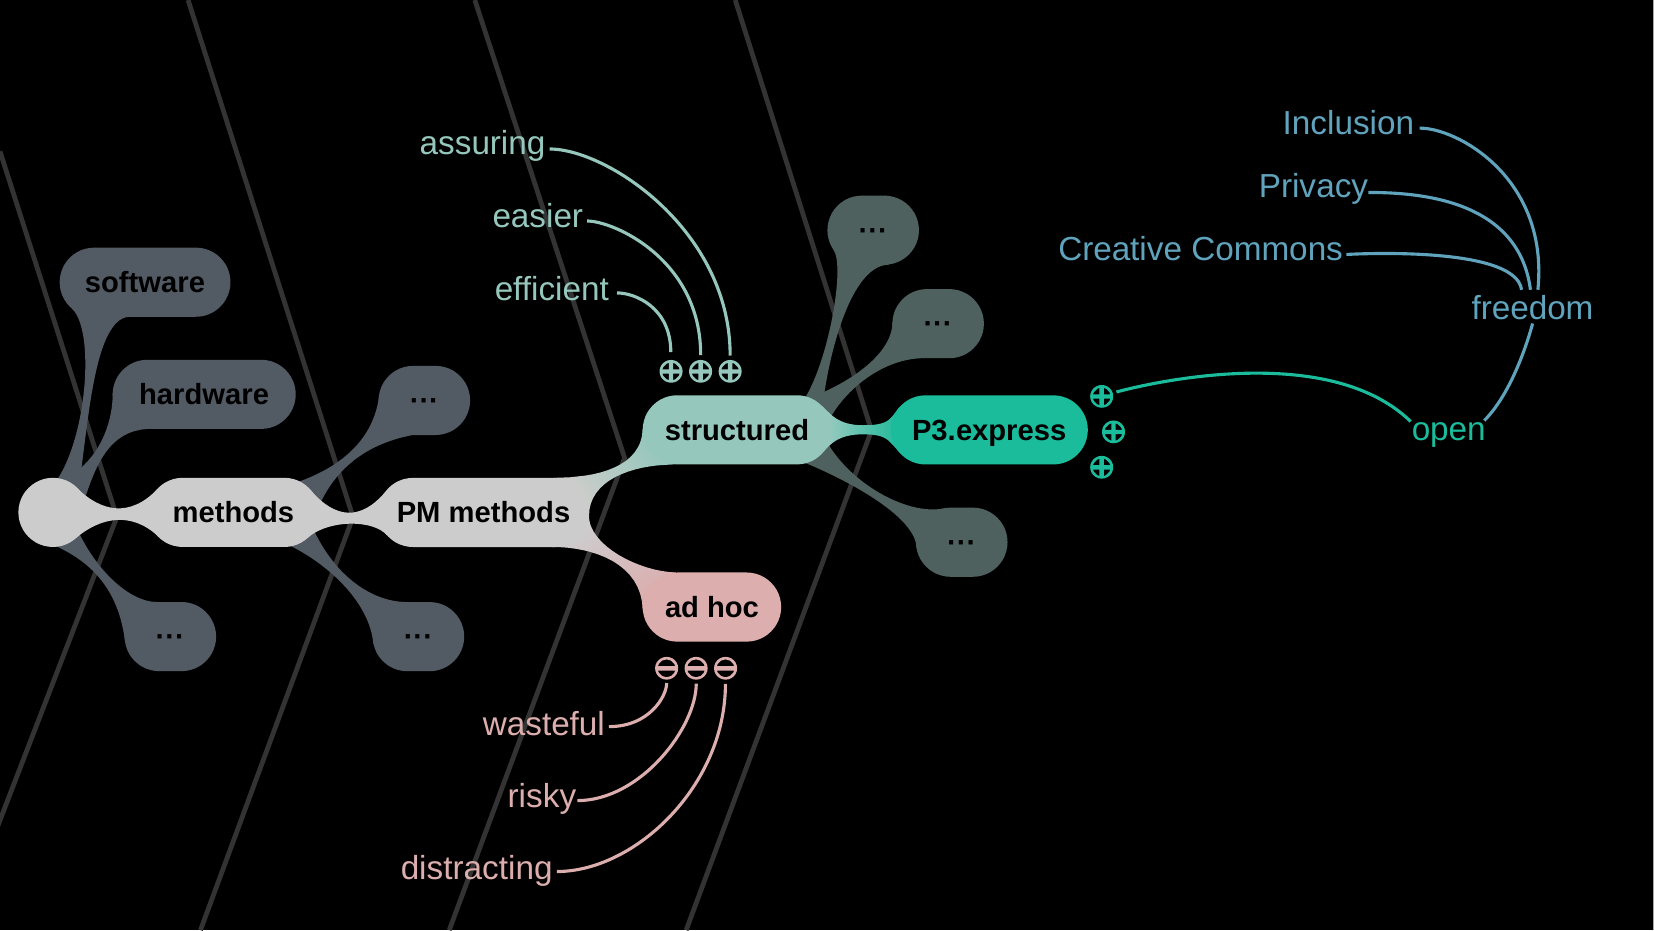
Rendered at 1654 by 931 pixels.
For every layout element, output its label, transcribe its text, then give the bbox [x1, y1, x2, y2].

text_box Privacy [1244, 160, 1383, 213]
text_box efficient [480, 263, 624, 316]
text_box [292, 402, 413, 635]
text_box structured [642, 395, 832, 465]
text_box ··· [916, 507, 1008, 577]
text_box [806, 252, 938, 544]
text_box assuring [404, 117, 561, 170]
text_box [1090, 455, 1114, 479]
text_box Inclusion [1267, 97, 1429, 150]
text_box wasteful [468, 697, 620, 750]
text_box [1101, 420, 1126, 444]
text_box ··· [892, 289, 984, 359]
text_box [655, 656, 679, 680]
text_box Creative Commons [1043, 223, 1358, 276]
text_box PM methods [385, 477, 590, 548]
text_box [555, 513, 671, 602]
text_box [557, 435, 672, 512]
text_box methods [148, 477, 309, 547]
text_box ··· [827, 195, 919, 265]
text_box [718, 359, 742, 383]
text_box [714, 656, 738, 680]
text_box hardware [112, 359, 296, 429]
text_box [659, 359, 683, 383]
text_box easier [477, 190, 598, 243]
text_box ad hoc [642, 572, 782, 642]
text_box [1090, 384, 1114, 408]
text_box distracting [386, 842, 568, 895]
text_box freedom [1456, 282, 1609, 335]
text_box ··· [372, 602, 465, 672]
text_box ··· [378, 365, 471, 436]
text_box [18, 311, 158, 635]
text_box P3.express [890, 395, 1088, 465]
text_box risky [492, 770, 591, 822]
text_box software [59, 247, 231, 317]
text_box open [1397, 402, 1501, 455]
text_box ··· [124, 602, 217, 672]
text_box [684, 656, 708, 680]
text_box [689, 359, 713, 383]
